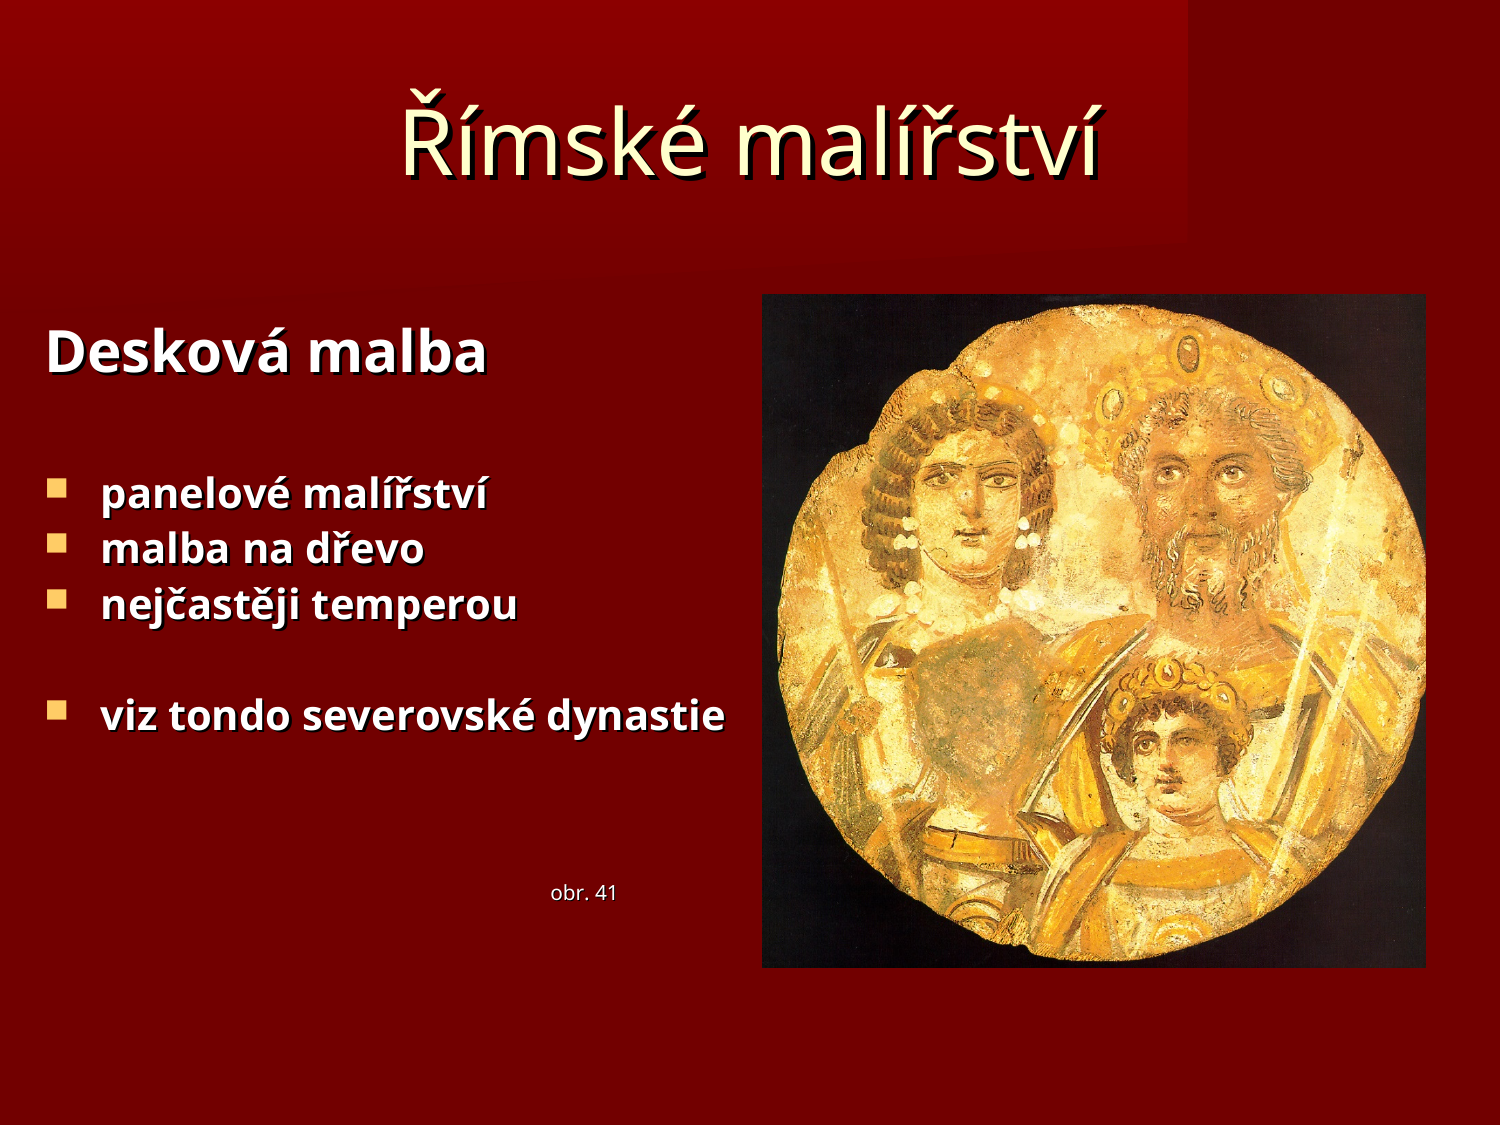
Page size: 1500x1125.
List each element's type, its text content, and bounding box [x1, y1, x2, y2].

title Římské malířství [75, 45, 1426, 233]
text_box [762, 294, 1426, 969]
list Desková malba panelové malířství malba na dřevo nejčastěji temperou viz tondo severovské dynastie obr. 41 [29, 314, 774, 1001]
